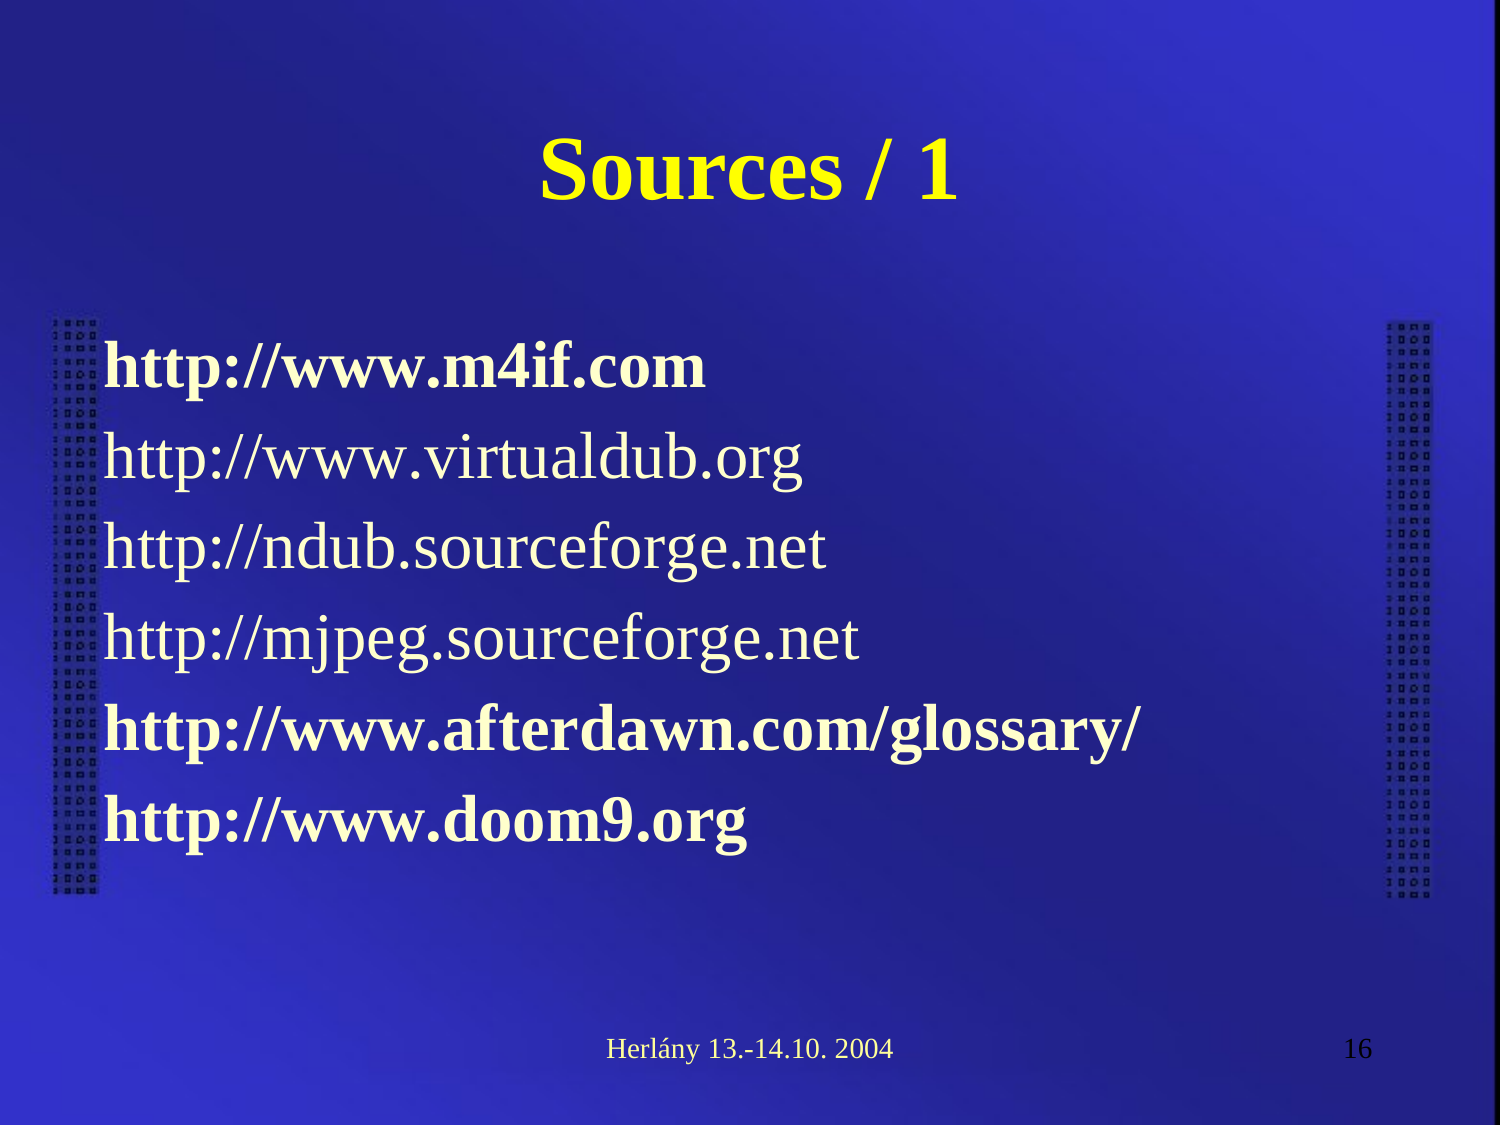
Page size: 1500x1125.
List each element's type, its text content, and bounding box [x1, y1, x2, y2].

text_box 15 [1074, 1024, 1388, 1073]
list http://www.m4if.com http://www.virtualdub.org http://ndub.sourceforge.net http://mjpeg.sourceforge.net http://www.afterdawn.com/glossary/ http://www.doom9.org [89, 320, 1440, 996]
title Sources / 1 [112, 74, 1388, 263]
picture [0, 0, 1500, 1125]
text_box Herlány 13.-14.10. 2004 [512, 1024, 988, 1073]
